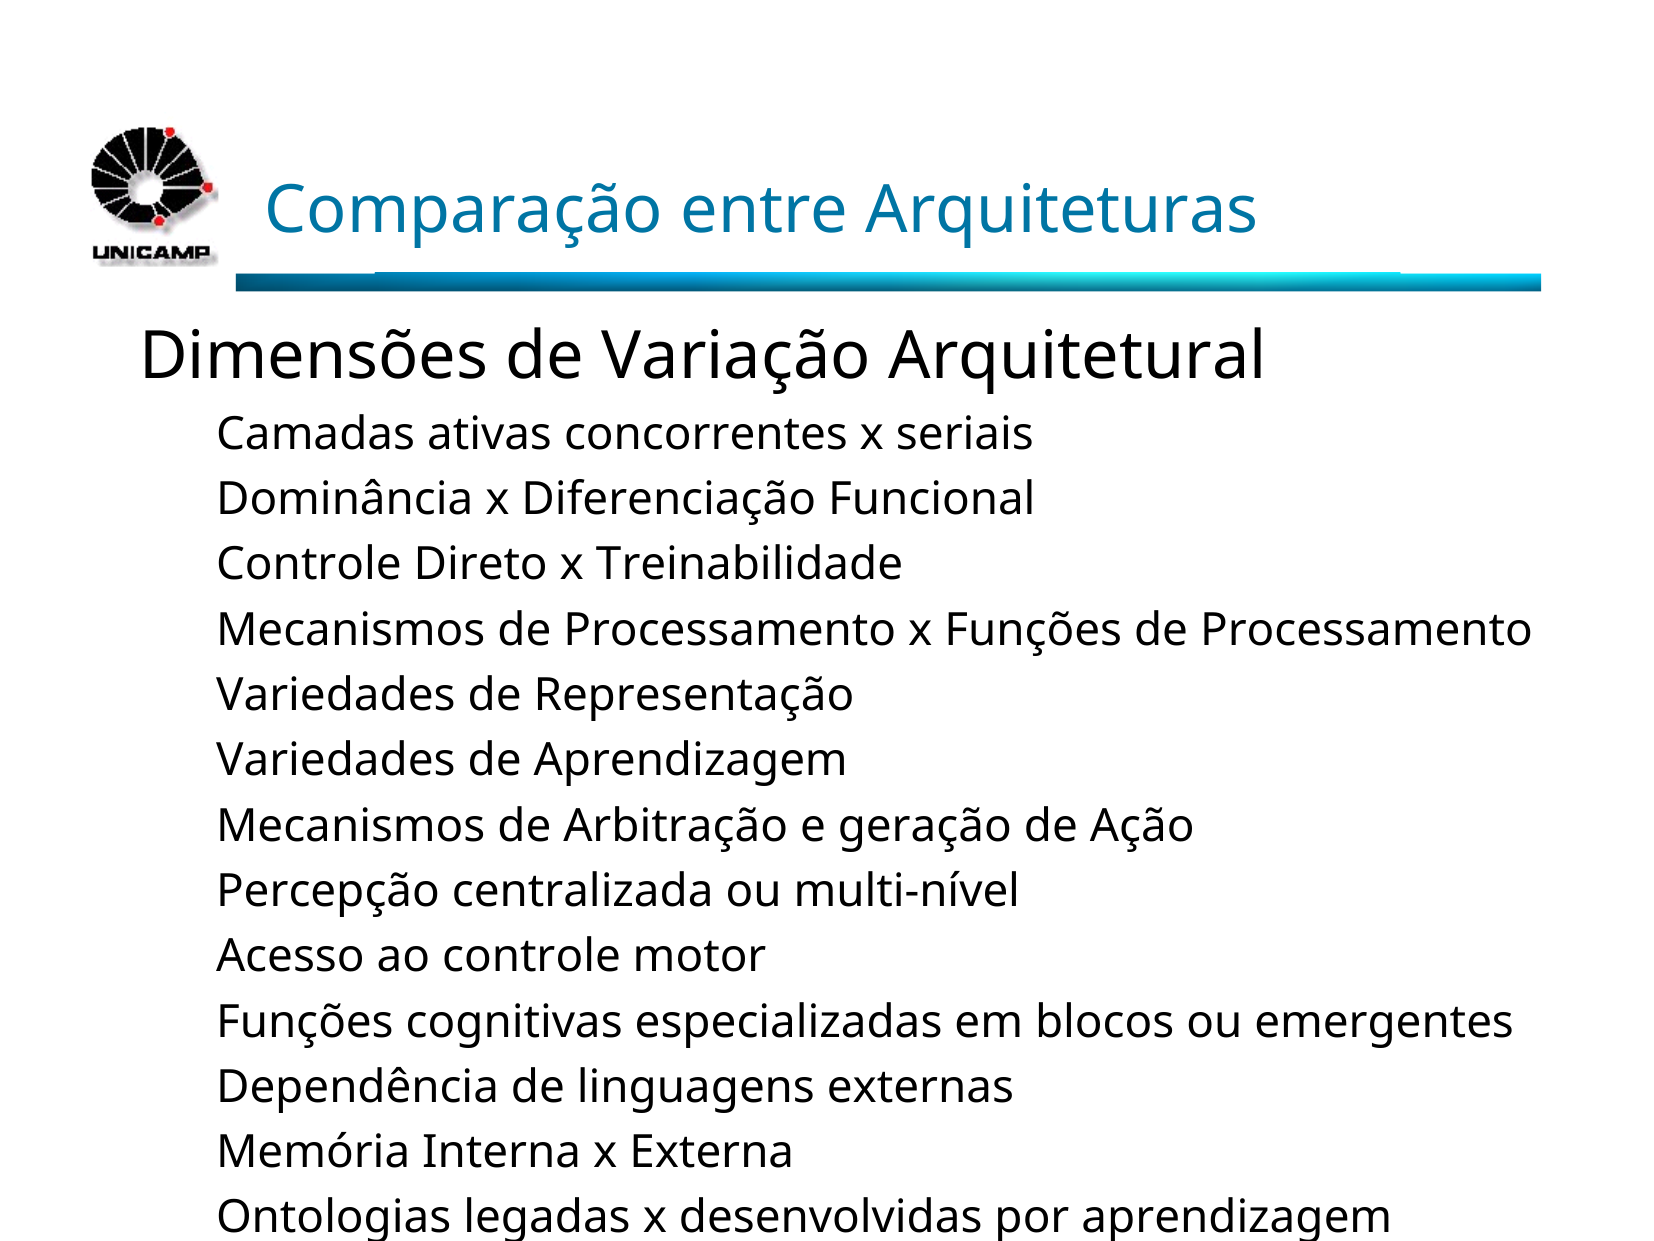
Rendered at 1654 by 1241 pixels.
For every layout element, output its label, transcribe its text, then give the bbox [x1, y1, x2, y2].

title Comparação entre Arquiteturas [264, 42, 1534, 250]
picture [125, 272, 1654, 295]
list Dimensões de Variação Arquitetural Camadas ativas concorrentes x seriais Dominância x Diferenciação Funcional Controle Direto x Treinabilidade Mecanismos de Processamento x Funções de Processamento Variedades de Representação Variedades de Aprendizagem Mecanismos de Arbitração e geração de Ação Percepção centralizada ou multi-nível Acesso ao controle motor Funções cognitivas especializadas em blocos ou emergentes Dependência de linguagens externas Memória Interna x Externa Ontologias legadas x desenvolvidas por aprendizagem [121, 309, 1534, 1167]
